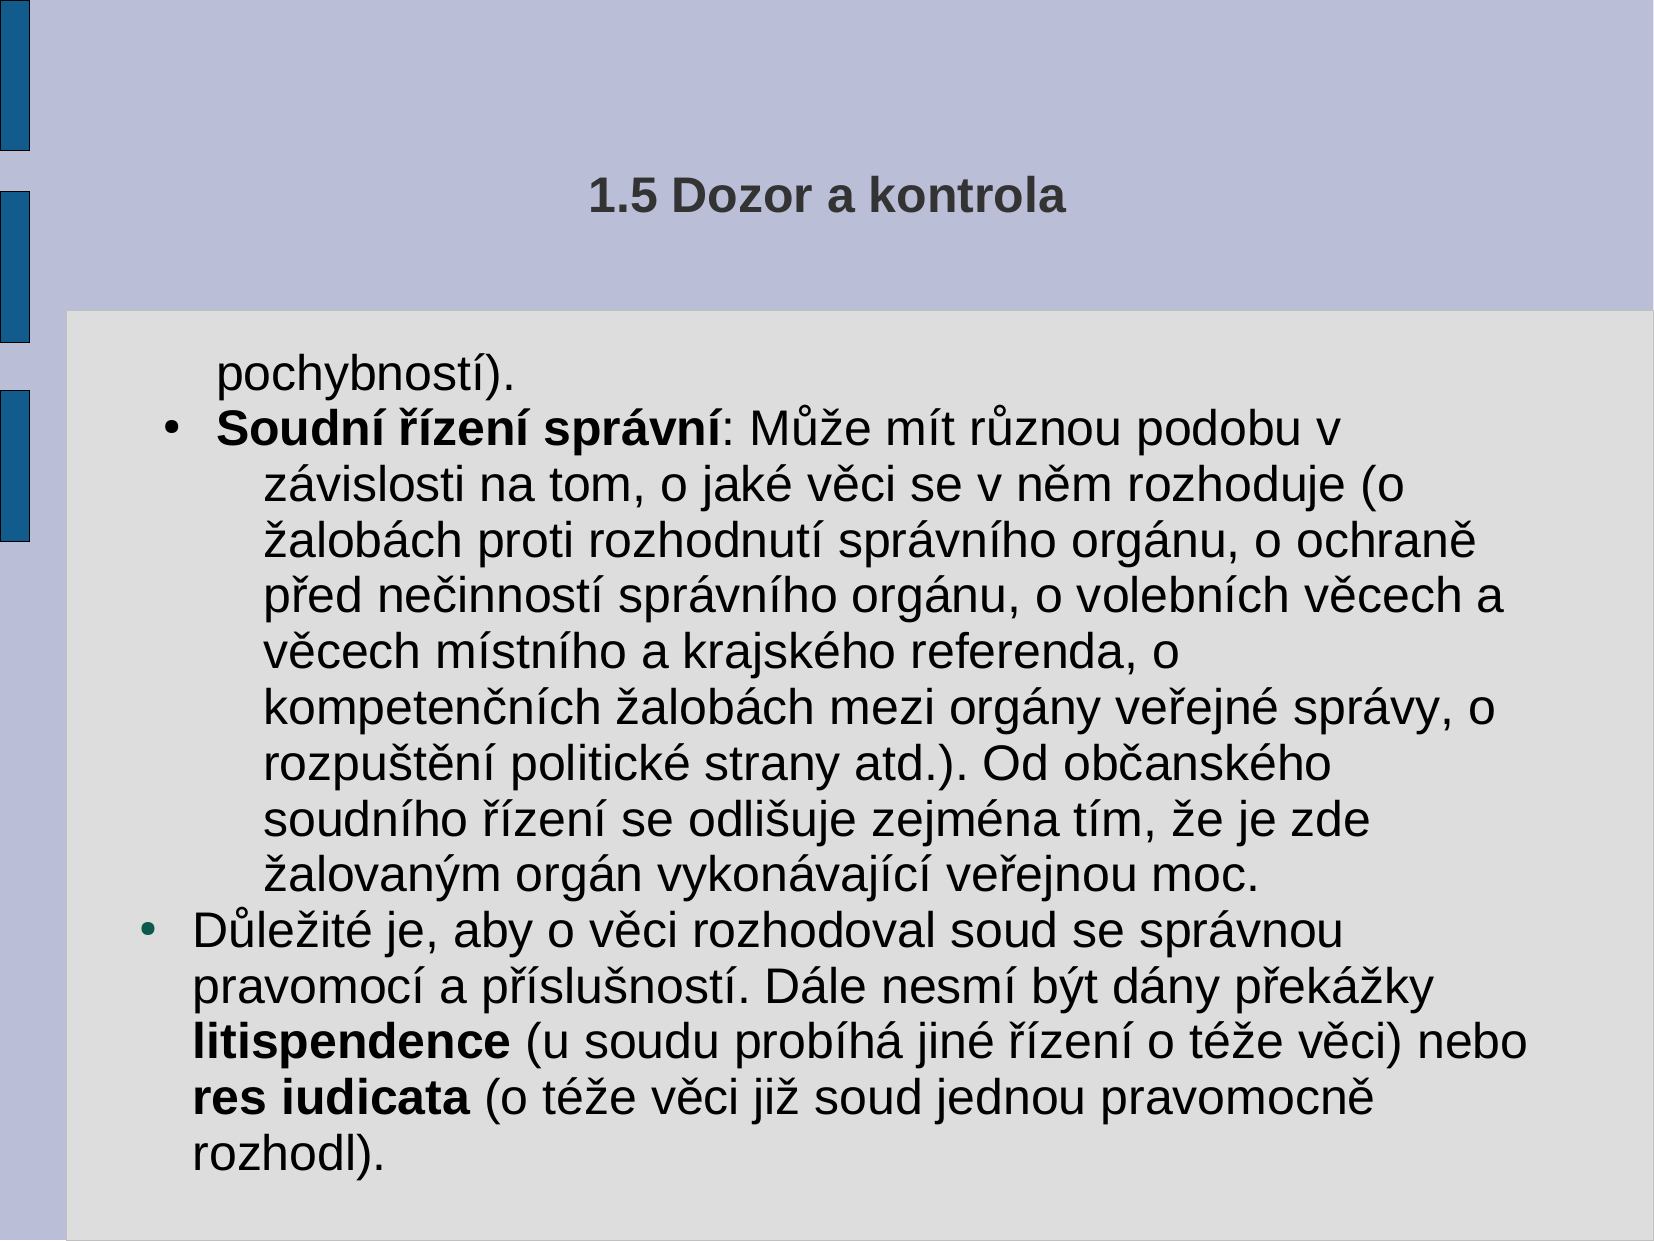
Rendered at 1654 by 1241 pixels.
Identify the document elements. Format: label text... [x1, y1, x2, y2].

title 1.5 Dozor a kontrola [121, 91, 1534, 299]
list pochybností). Soudní řízení správní: Může mít různou podobu v závislosti na tom, o jaké věci se v něm rozhoduje (o žalobách proti rozhodnutí správního orgánu, o ochraně před nečinností správního orgánu, o volebních věcech a věcech místního a krajského referenda, o kompetenčních žalobách mezi orgány veřejné správy, o rozpuštění politické strany atd.). Od občanského soudního řízení se odlišuje zejména tím, že je zde žalovaným orgán vykonávající veřejnou moc. Důležité je, aby o věci rozhodoval soud se správnou pravomocí a příslušností. Dále nesmí být dány překážky litispendence (u soudu probíhá jiné řízení o téže věci) nebo res iudicata (o téže věci již soud jednou pravomocně rozhodl). [121, 344, 1534, 1186]
